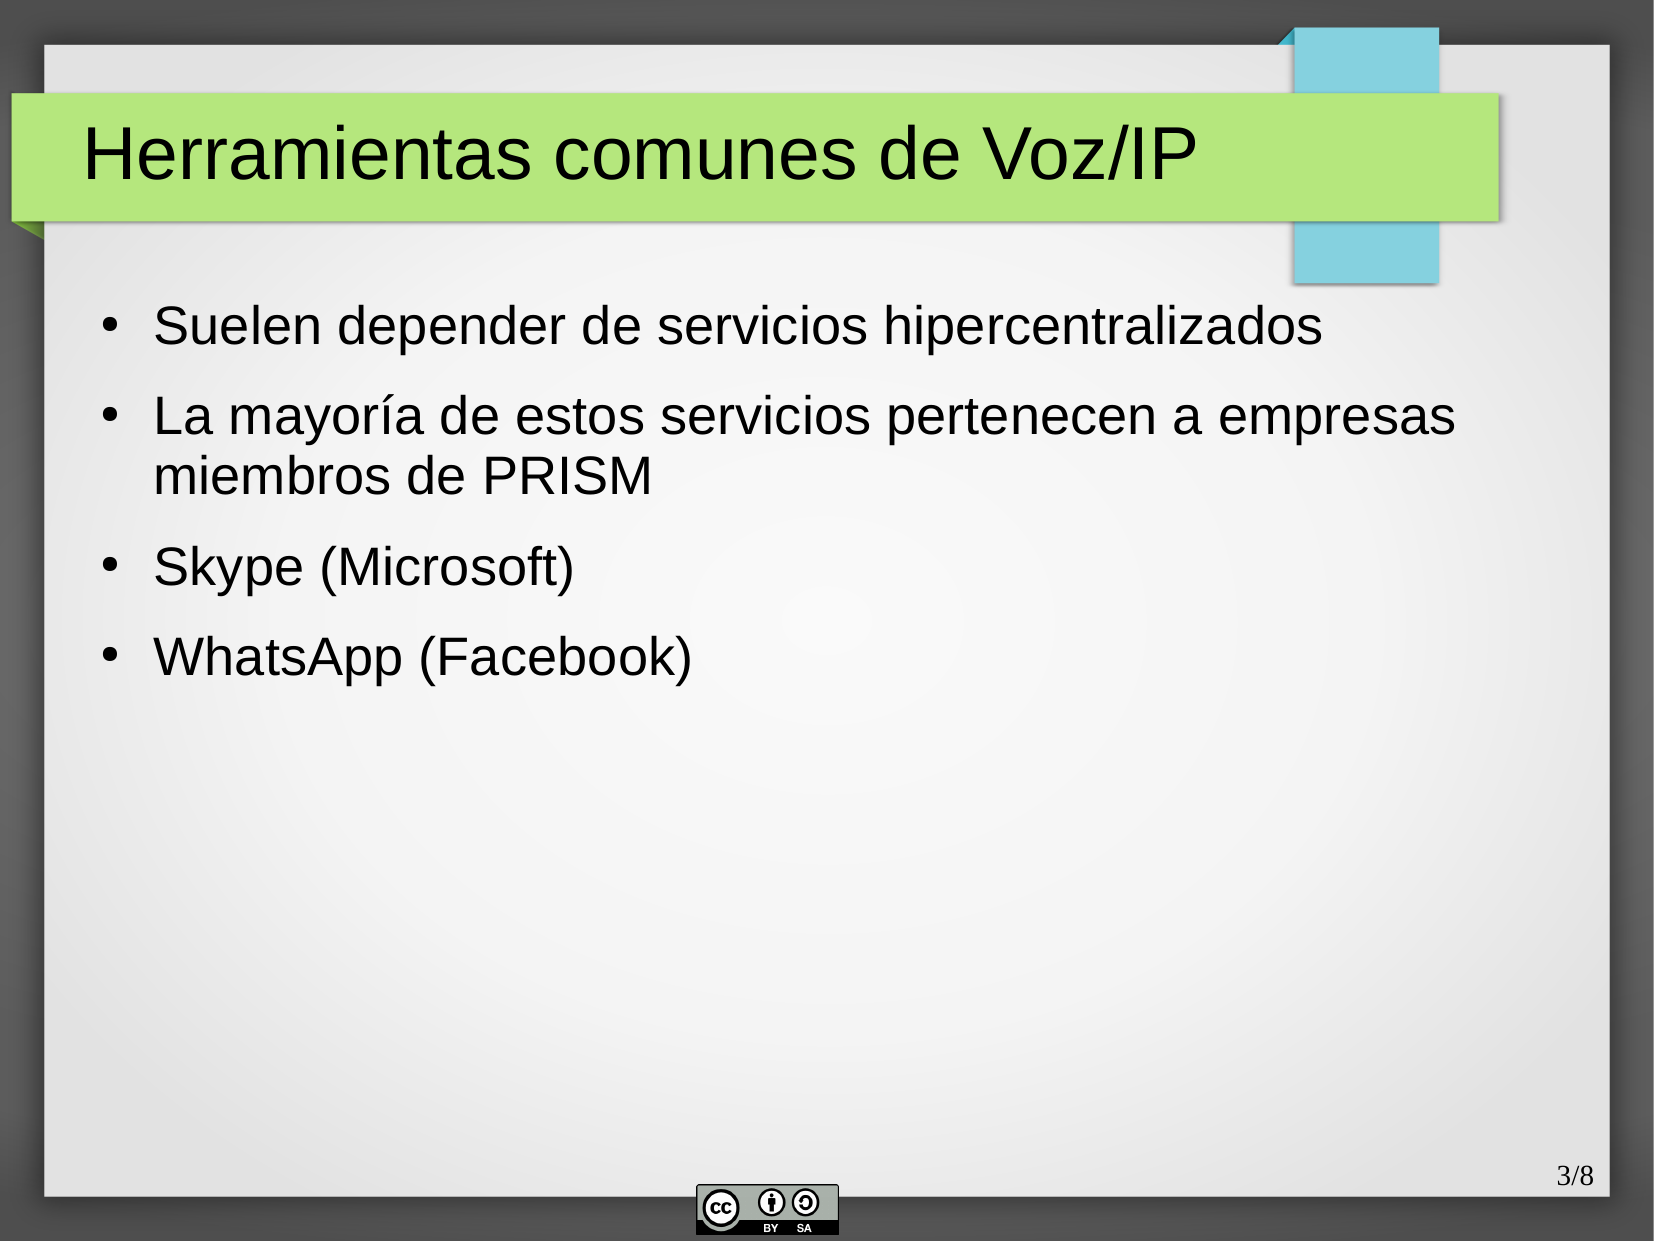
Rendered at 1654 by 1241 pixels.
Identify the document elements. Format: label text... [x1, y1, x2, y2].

list Suelen depender de servicios hipercentralizados La mayoría de estos servicios pertenecen a empresas miembros de PRISM Skype (Microsoft) WhatsApp (Facebook) [82, 295, 1571, 1015]
picture [0, 0, 1654, 1241]
title Herramientas comunes de Voz/IP [82, 94, 1264, 213]
